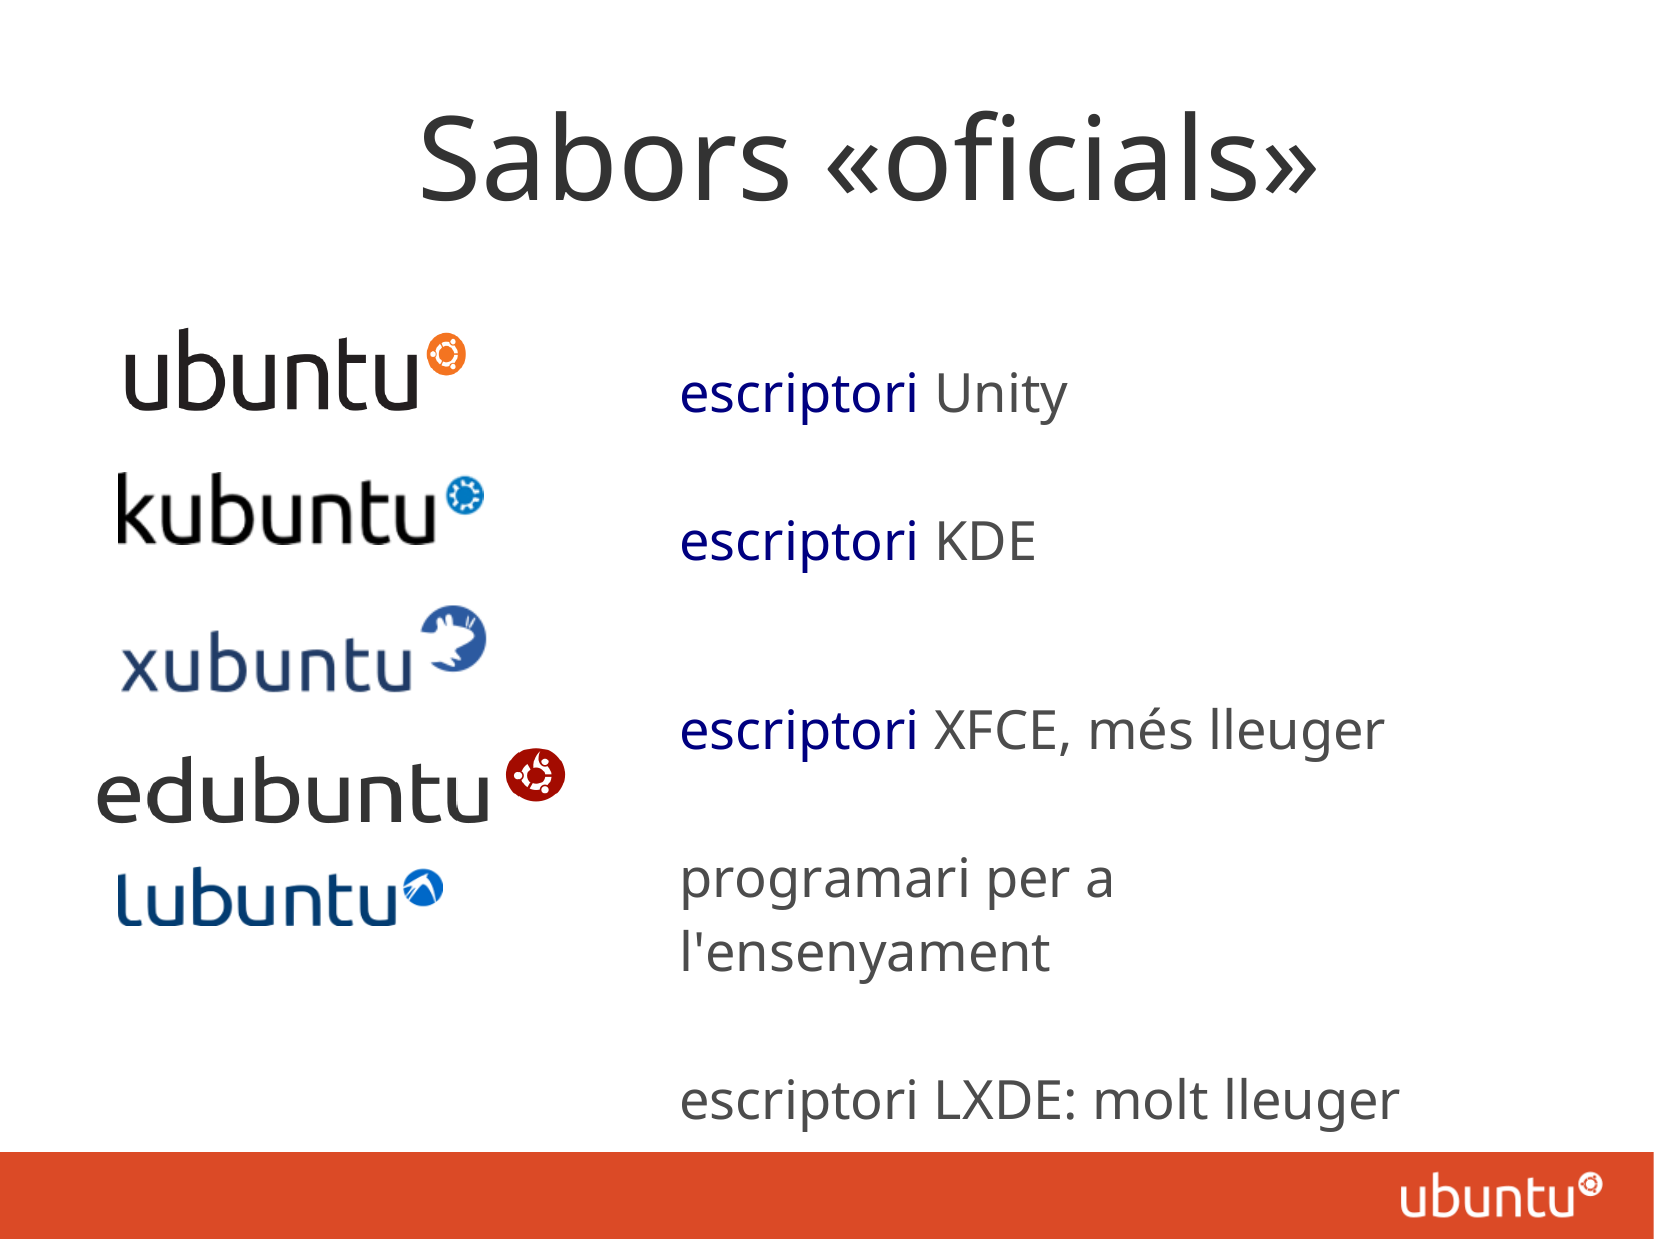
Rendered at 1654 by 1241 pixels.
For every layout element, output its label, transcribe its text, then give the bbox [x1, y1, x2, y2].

picture [118, 866, 443, 927]
picture [118, 324, 473, 414]
text_box escriptori Unity escriptori KDE escriptori XFCE, més lleuger programari per a l'ensenyament escriptori LXDE: molt lleuger [679, 354, 1503, 1032]
picture [106, 590, 502, 708]
title Sabors «oficials» [55, 58, 1536, 266]
picture [0, 1152, 1654, 1239]
picture [88, 738, 581, 827]
picture [118, 472, 484, 545]
